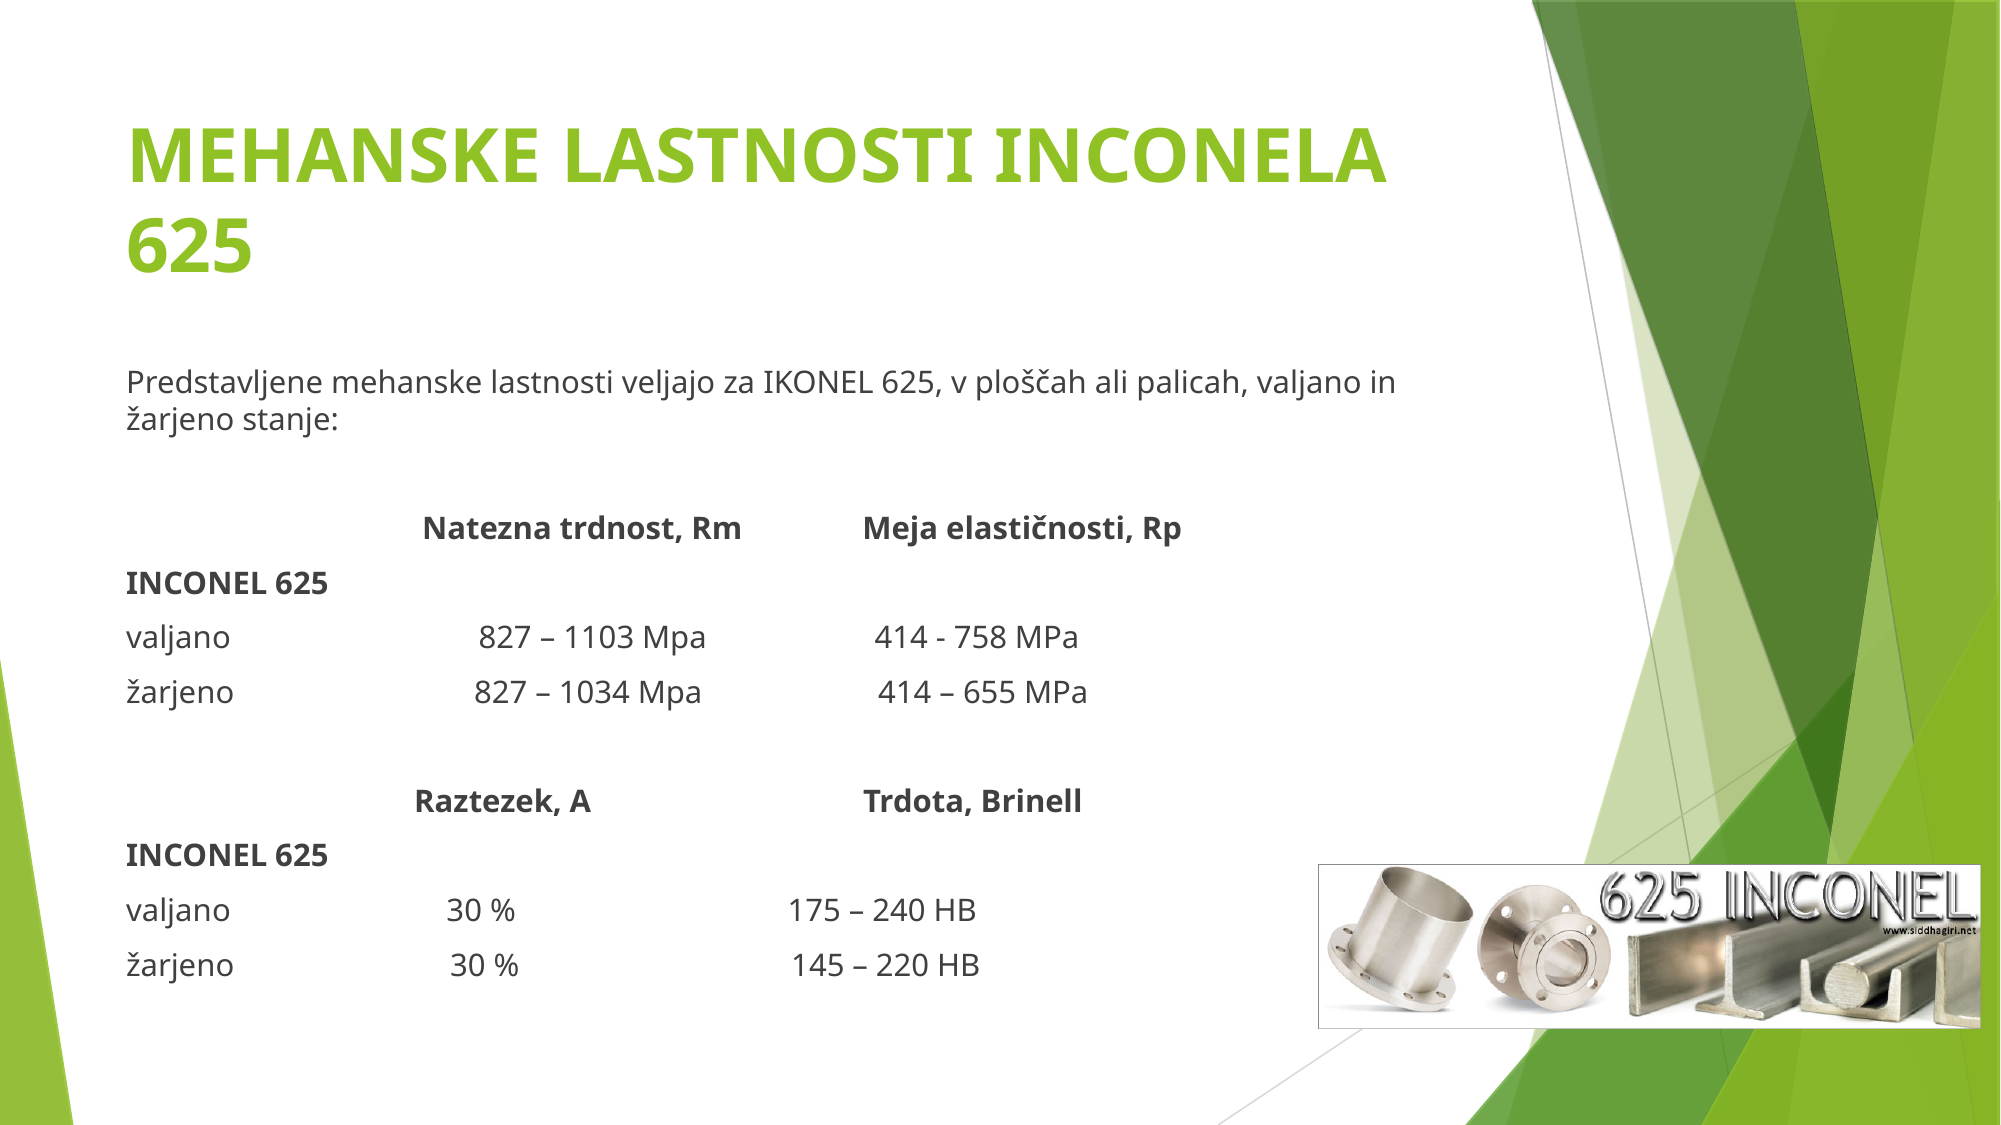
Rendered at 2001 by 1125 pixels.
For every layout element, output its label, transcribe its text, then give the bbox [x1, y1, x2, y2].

list Predstavljene mehanske lastnosti veljajo za IKONEL 625, v ploščah ali palicah, valjano in žarjeno stanje: Natezna trdnost, Rm Meja elastičnosti, Rp INCONEL 625 valjano 827 – 1103 Mpa 414 - 758 MPa žarjeno 827 – 1034 Mpa 414 – 655 MPa Raztezek, A Trdota, Brinell INCONEL 625 valjano 30 % 175 – 240 HB žarjeno 30 % 145 – 220 HB [111, 354, 1522, 992]
title MEHANSKE LASTNOSTI INCONELA 625 [111, 99, 1522, 317]
picture [1318, 864, 1981, 1029]
